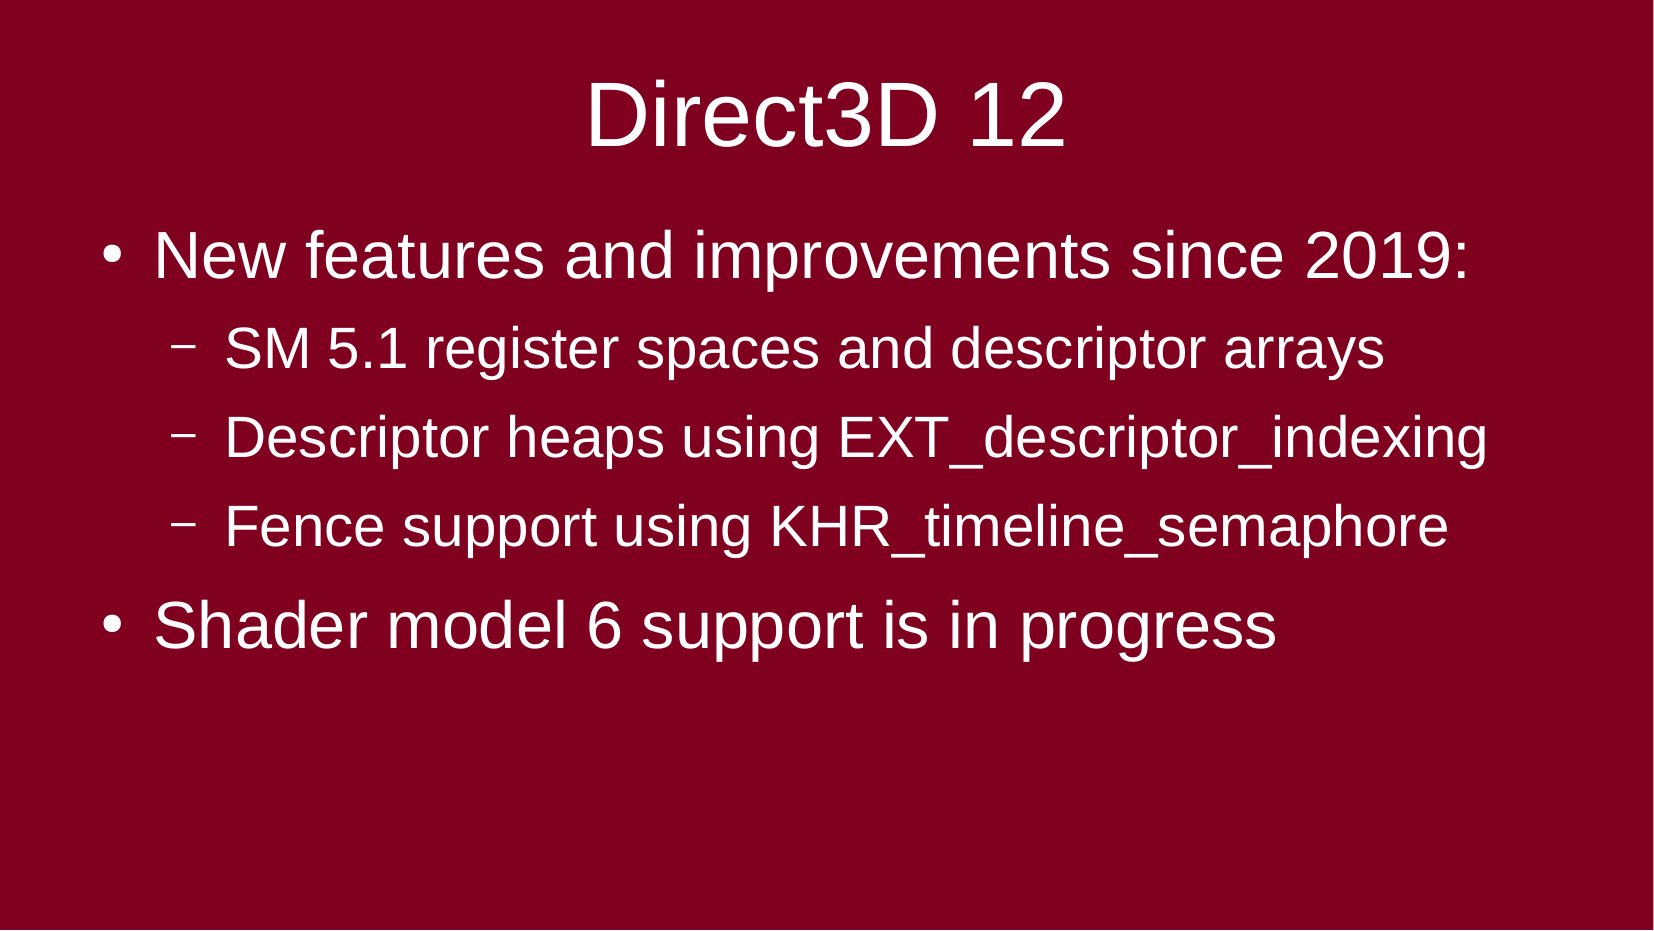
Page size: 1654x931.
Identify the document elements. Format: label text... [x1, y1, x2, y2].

title Direct3D 12 [82, 37, 1571, 193]
list New features and improvements since 2019: SM 5.1 register spaces and descriptor arrays Descriptor heaps using EXT_descriptor_indexing Fence support using KHR_timeline_semaphore Shader model 6 support is in progress [82, 217, 1571, 758]
